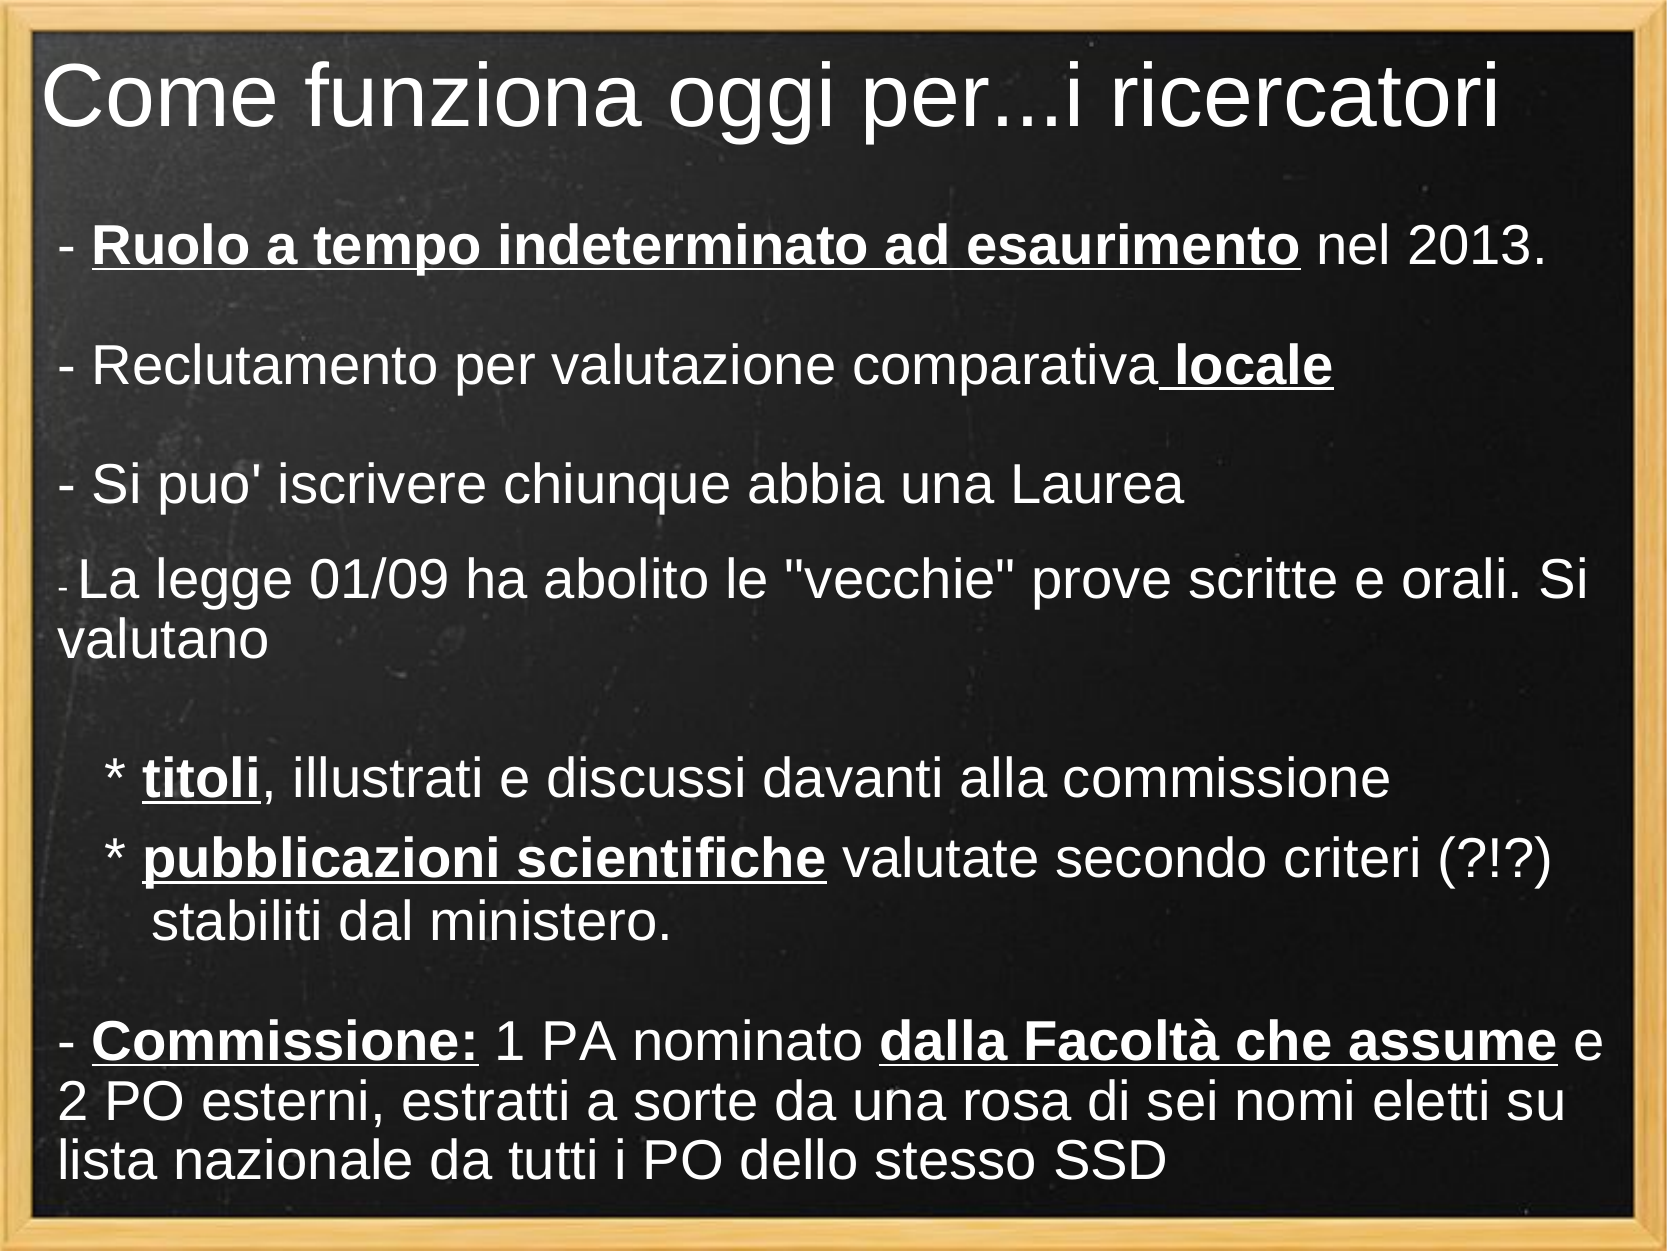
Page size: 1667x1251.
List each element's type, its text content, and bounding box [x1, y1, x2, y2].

title Come funziona oggi per...i ricercatori [40, 50, 1627, 201]
list - Ruolo a tempo indeterminato ad esaurimento nel 2013. - Reclutamento per valutazione comparativa locale - Si puo' iscrivere chiunque abbia una Laurea - La legge 01/09 ha abolito le "vecchie" prove scritte e orali. Si valutano * titoli, illustrati e discussi davanti alla commissione * pubblicazioni scientifiche valutate secondo criteri (?!?) stabiliti dal ministero. - Commissione: 1 PA nominato dalla Facoltà che assume e 2 PO esterni, estratti a sorte da una rosa di sei nomi eletti su lista nazionale da tutti i PO dello stesso SSD [57, 216, 1643, 1251]
picture [0, 0, 1667, 1251]
